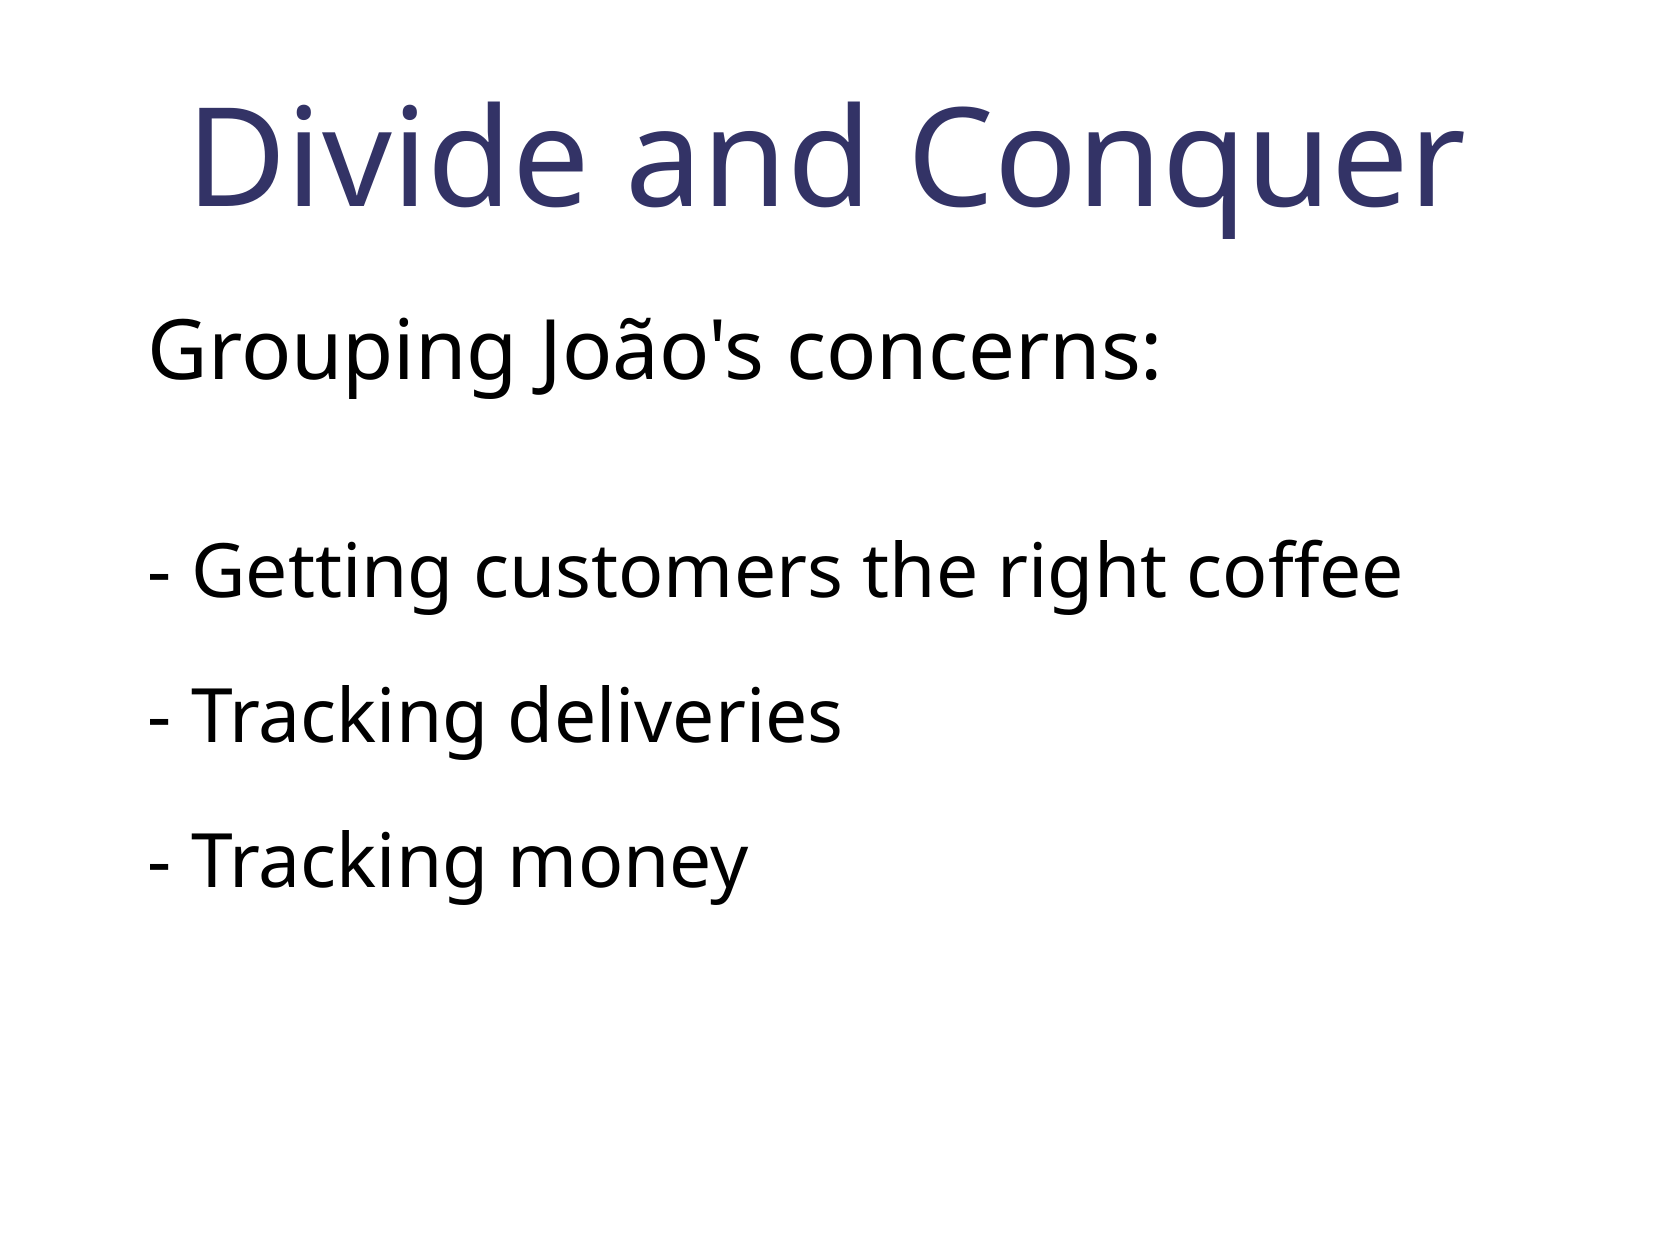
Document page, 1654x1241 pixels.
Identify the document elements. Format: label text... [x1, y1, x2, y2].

title Divide and Conquer [82, 56, 1571, 250]
subtitle Grouping João's concerns: - Getting customers the right coffee - Tracking deliveries - Tracking money [147, 290, 1571, 1094]
